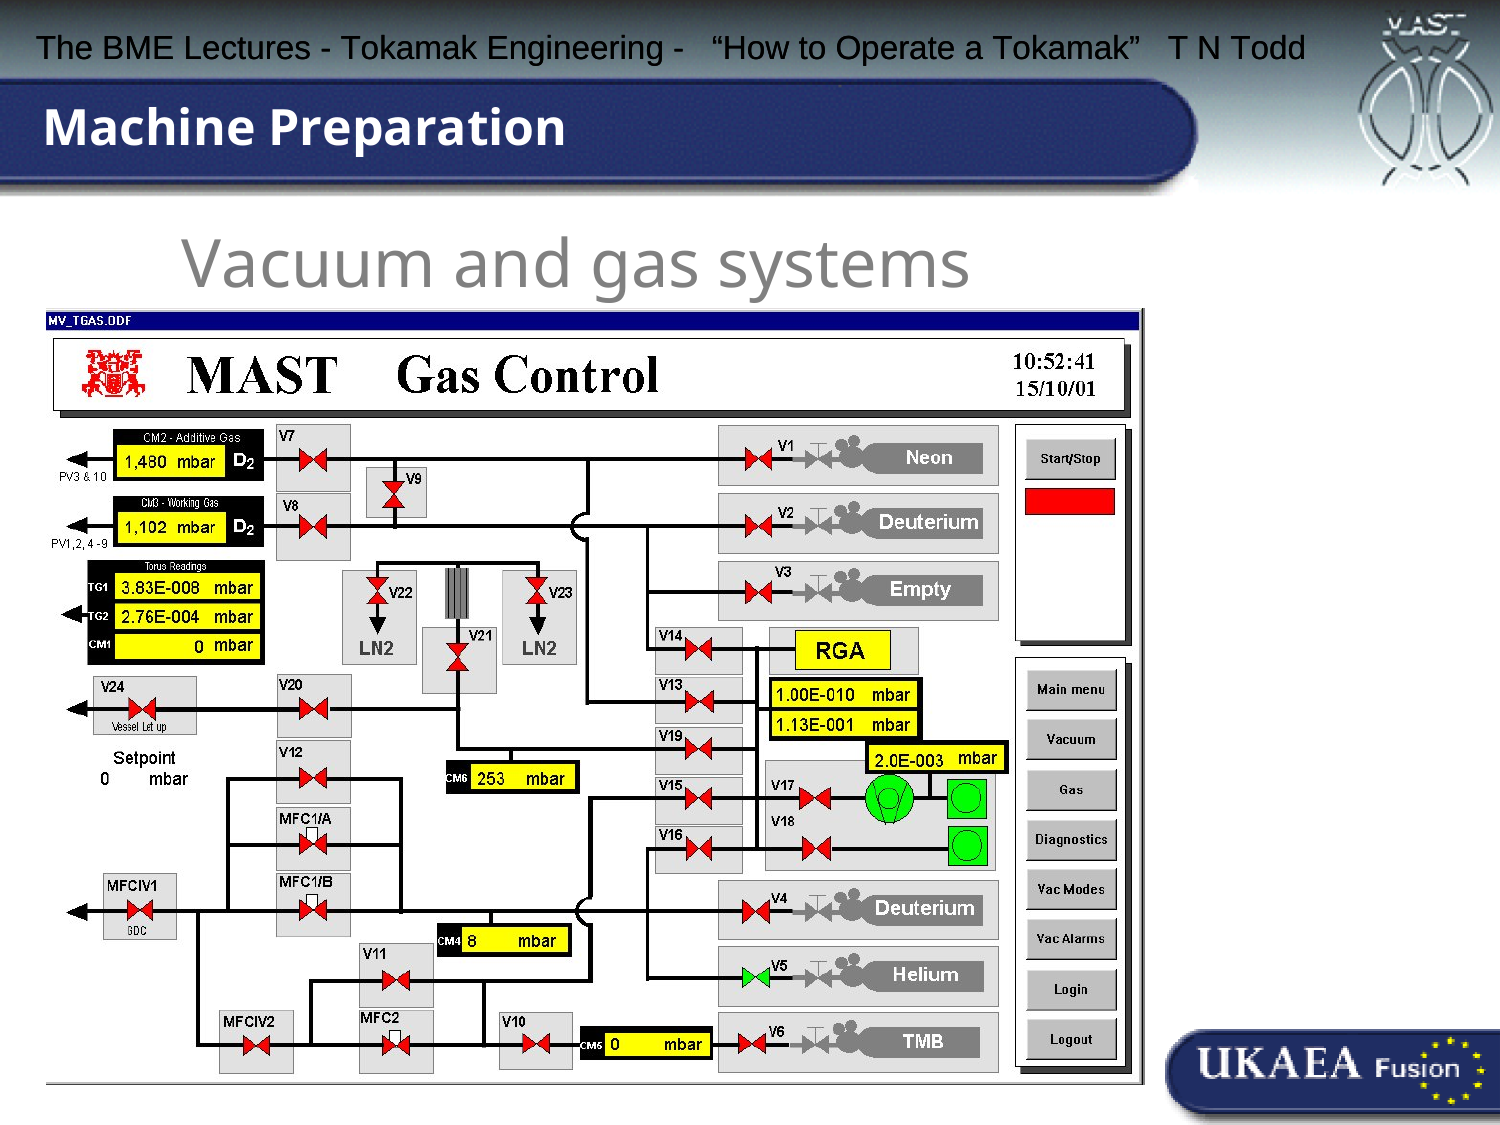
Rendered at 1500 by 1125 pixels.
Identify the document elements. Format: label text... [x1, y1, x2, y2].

text_box The BME Lectures - Tokamak Engineering - “How to Operate a Tokamak” T N Todd [0, 18, 1323, 60]
text_box Vacuum and gas systems [167, 212, 988, 308]
text_box Machine Preparation [27, 88, 583, 164]
picture [1165, 1029, 1500, 1125]
picture [0, 0, 1500, 202]
chart [46, 308, 1145, 1085]
